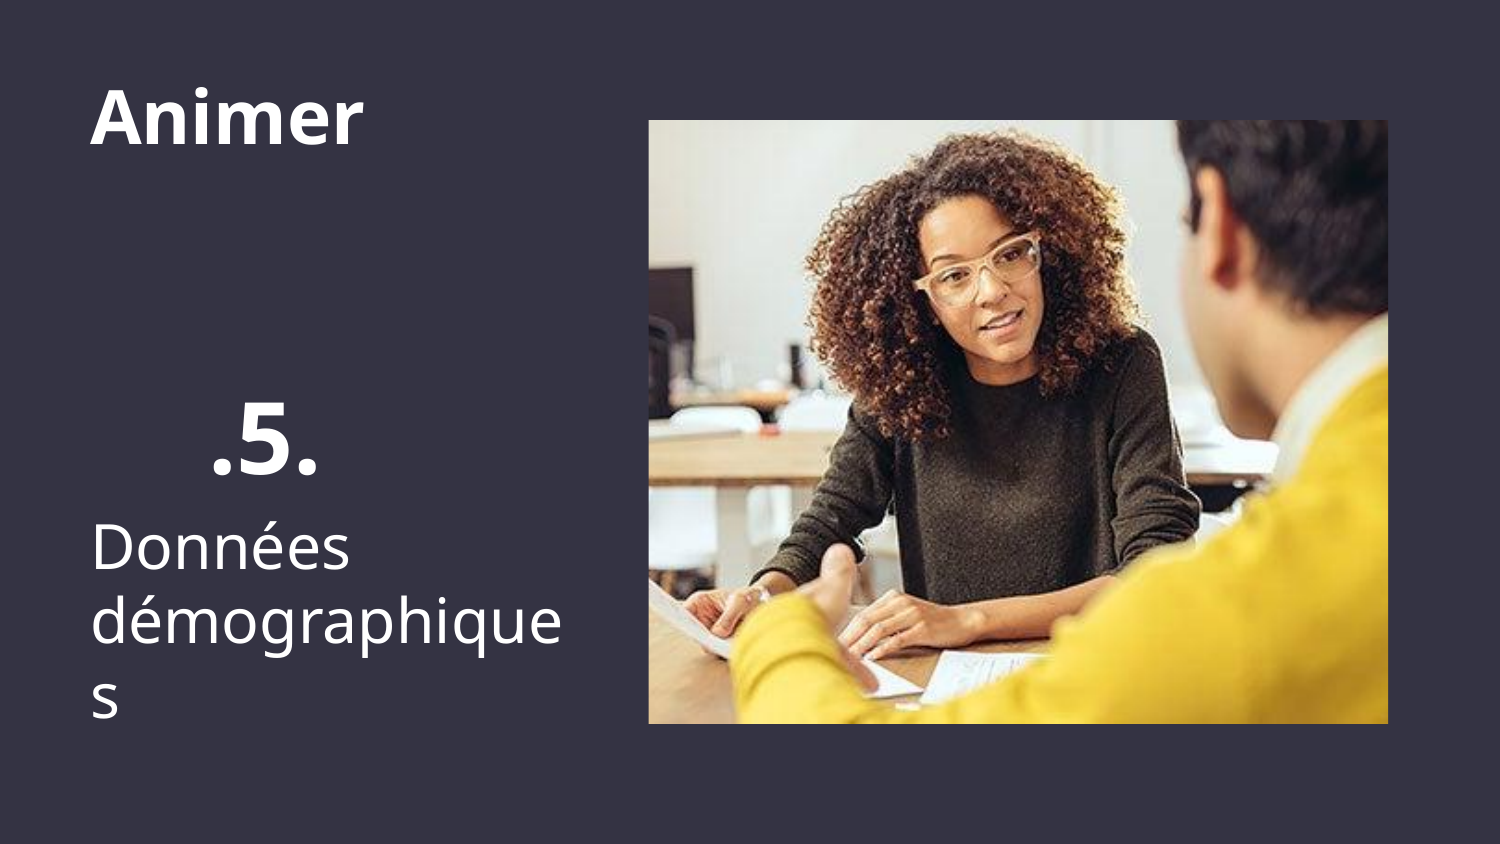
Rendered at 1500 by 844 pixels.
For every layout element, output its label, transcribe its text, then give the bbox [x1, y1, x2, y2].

picture [648, 120, 1389, 724]
title Animer [75, 33, 1425, 175]
list .5. Données démographiques [75, 227, 609, 747]
